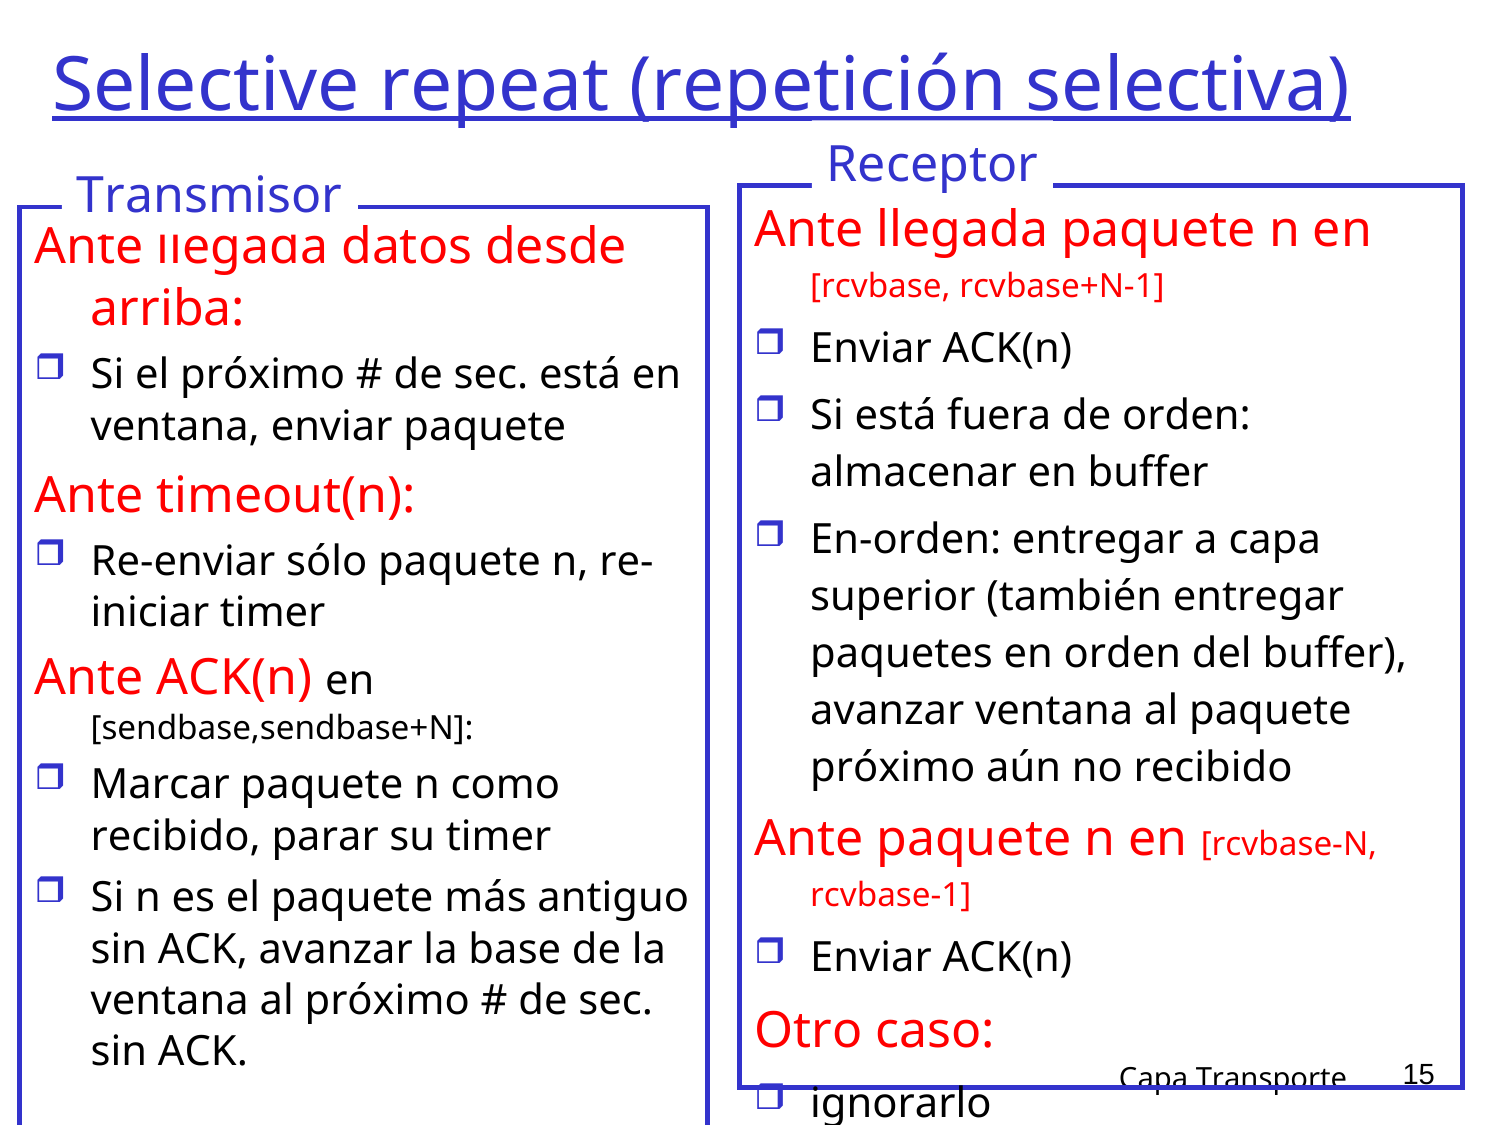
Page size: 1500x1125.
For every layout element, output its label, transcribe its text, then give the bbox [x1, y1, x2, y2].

text_box Transmisor [61, 150, 358, 235]
text_box Ante llegada paquete n en [rcvbase, rcvbase+N-1] Enviar ACK(n)‏ Si está fuera de orden: almacenar en buffer En-orden: entregar a capa superior (también entregar paquetes en orden del buffer), avanzar ventana al paquete próximo aún no recibido Ante paquete n en [rcvbase-N, rcvbase-1] Enviar ACK(n)‏ Otro caso: ignorarlo [739, 185, 1463, 1088]
text_box Receptor [811, 120, 1053, 205]
list Ante llegada datos desde arriba: Si el próximo # de sec. está en ventana, enviar paquete Ante timeout(n): Re-enviar sólo paquete n, re-iniciar timer Ante ACK(n) en [sendbase,sendbase+N]: Marcar paquete n como recibido, parar su timer Si n es el paquete más antiguo sin ACK, avanzar la base de la ventana al próximo # de sec. sin ACK. [19, 206, 708, 1112]
title Selective repeat (repetición selectiva)‏ [37, 11, 1500, 150]
